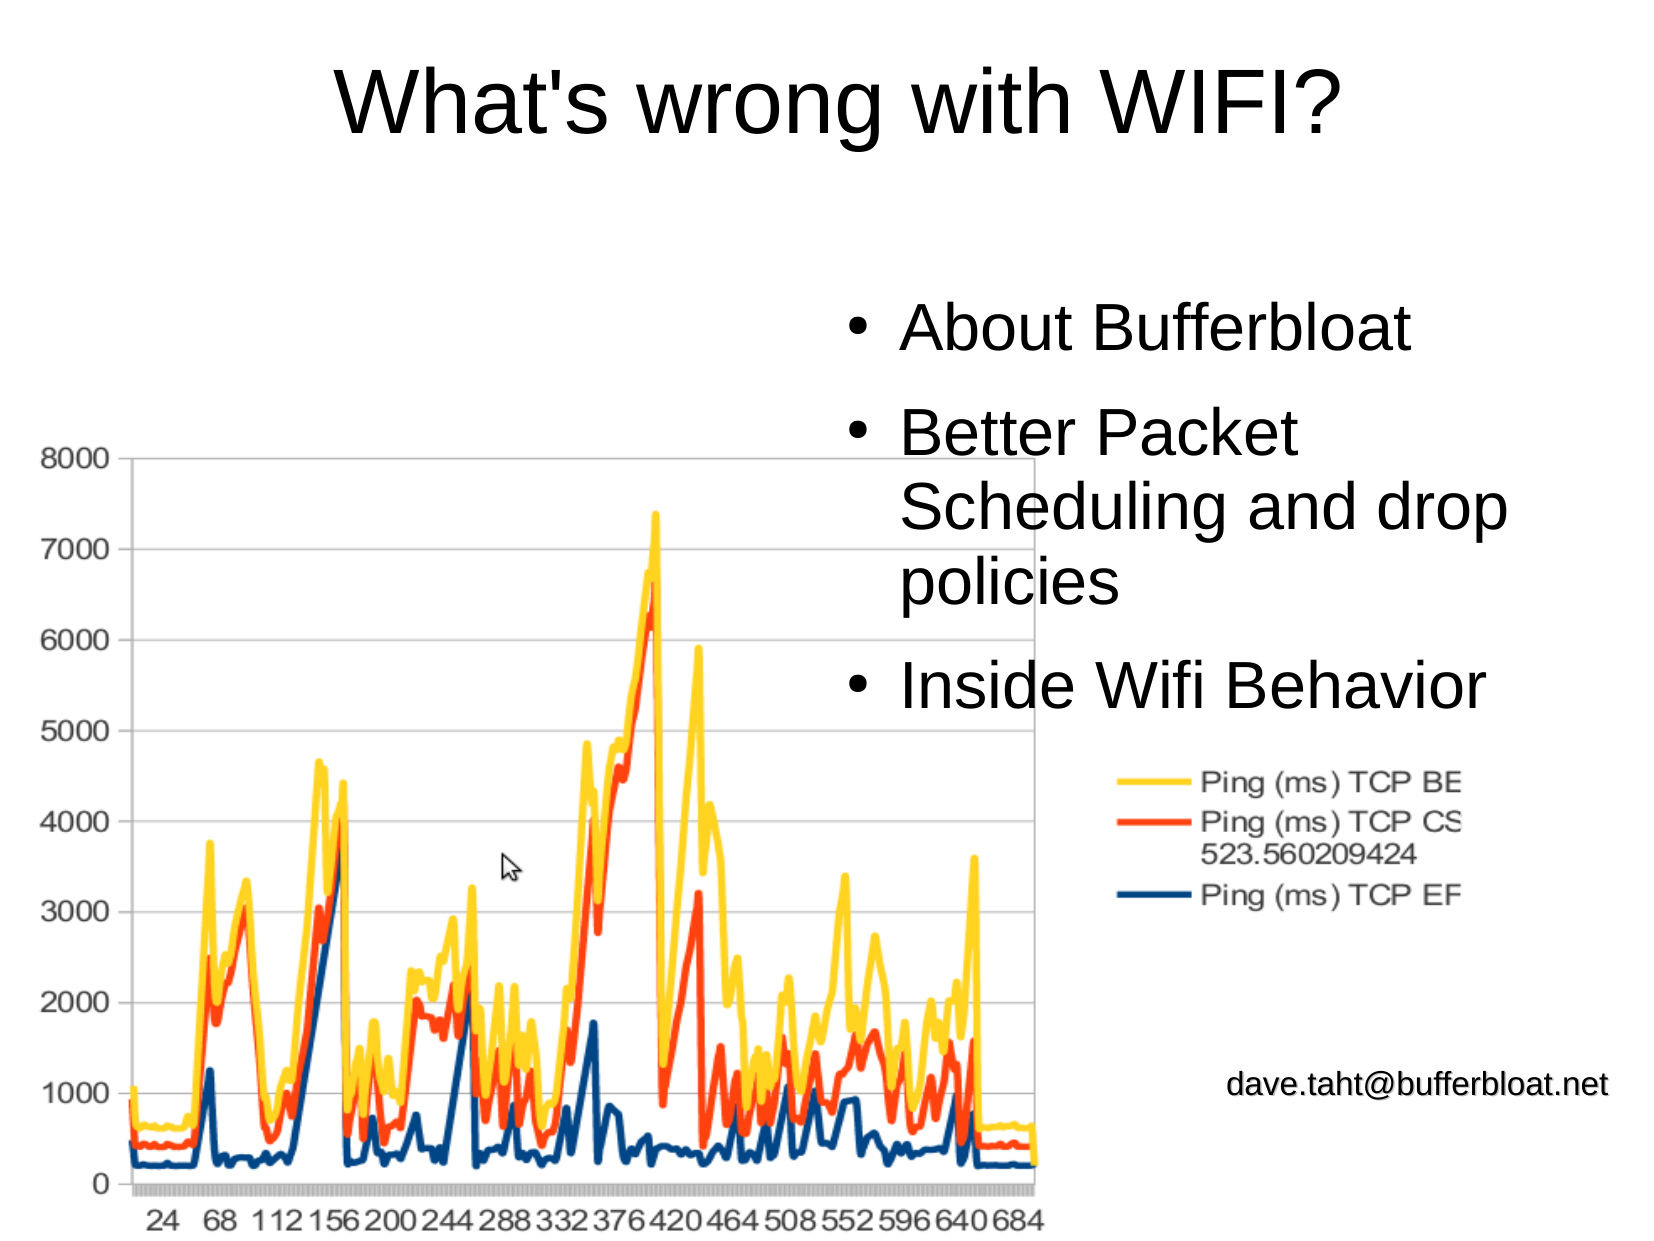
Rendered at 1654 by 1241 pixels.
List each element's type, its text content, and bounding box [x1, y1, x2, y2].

picture [30, 423, 1501, 1241]
title dave.taht@bufferbloat.net [1200, 1065, 1636, 1241]
title What's wrong with WIFI? [82, 49, 1571, 257]
list About Bufferbloat Better Packet Scheduling and drop policies Inside Wifi Behavior [828, 290, 1539, 1010]
